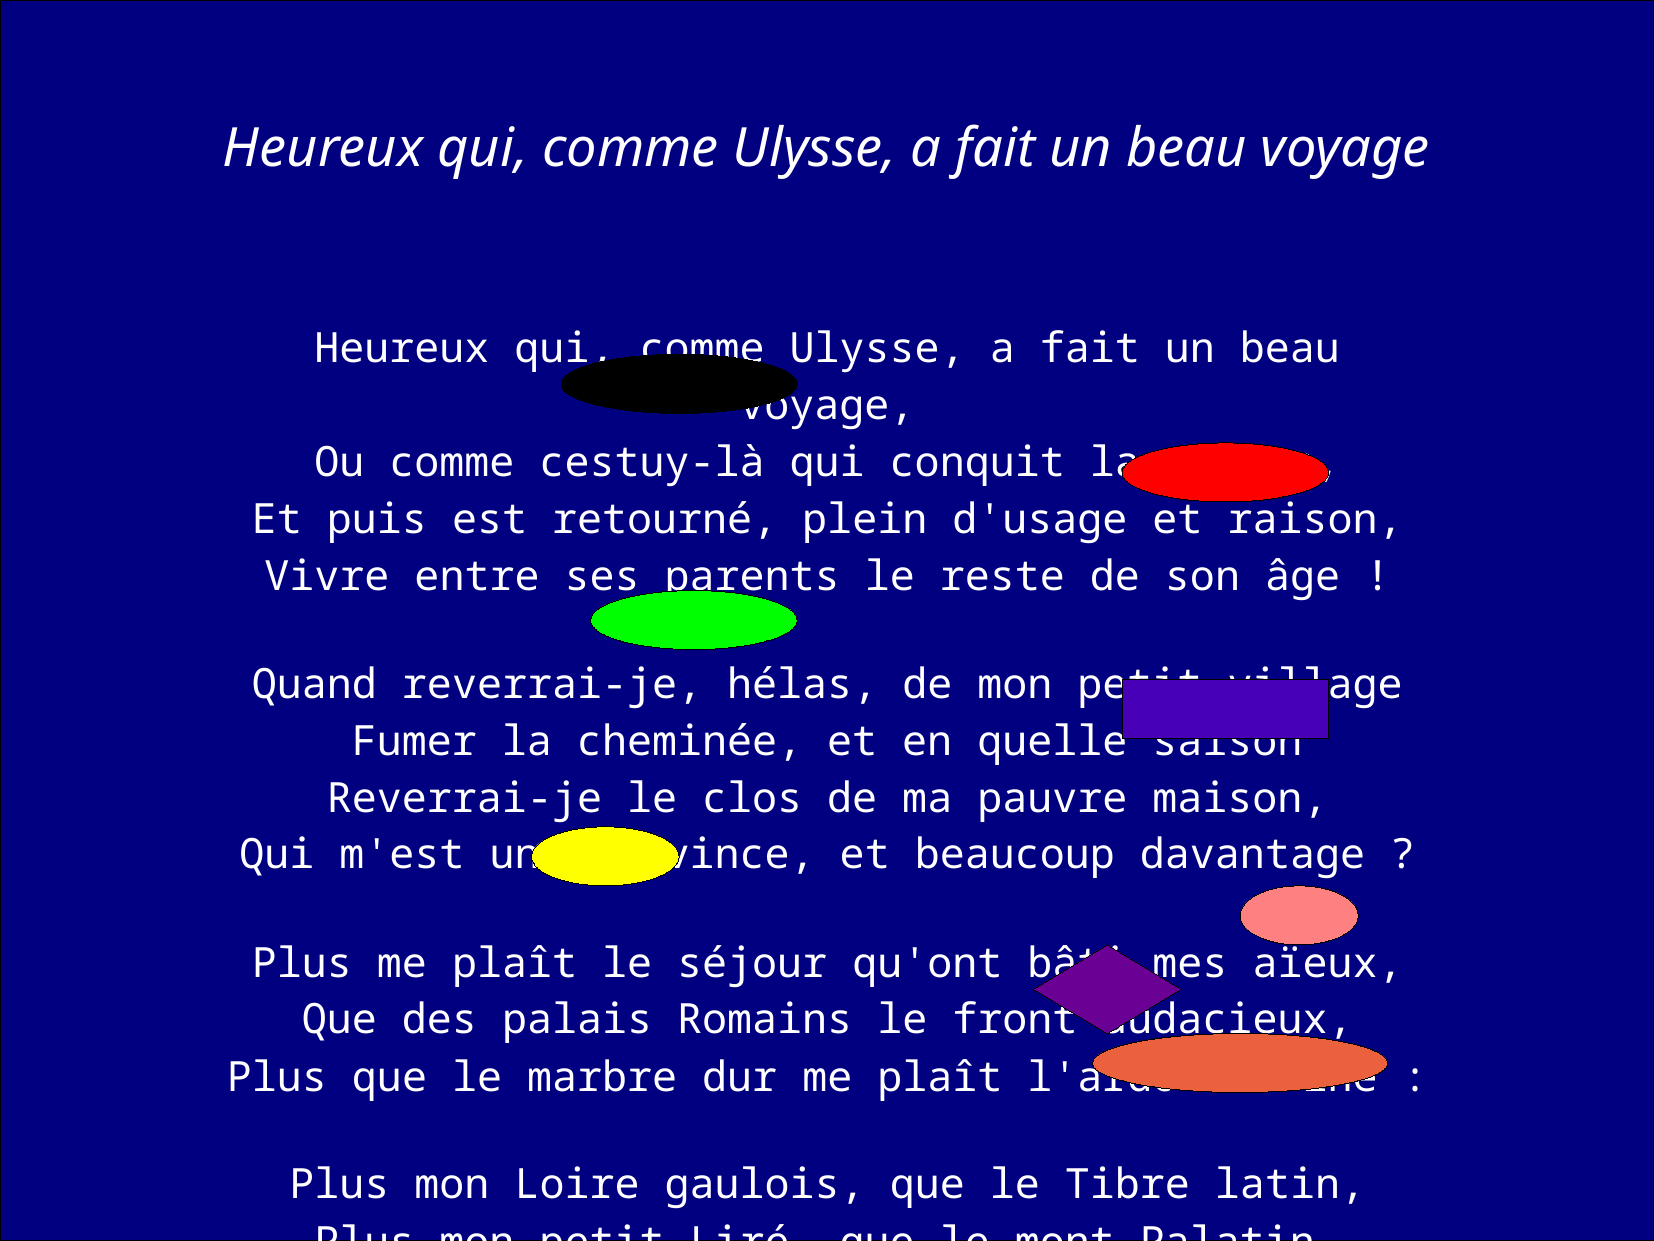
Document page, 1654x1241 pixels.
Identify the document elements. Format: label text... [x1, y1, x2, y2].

text_box [771, 1236, 782, 1241]
text_box [971, 1236, 982, 1241]
text_box [1297, 1236, 1307, 1241]
text_box [546, 1236, 557, 1241]
text_box [571, 1236, 582, 1241]
text_box [322, 1229, 333, 1241]
text_box [0, 0, 1654, 1241]
text_box Heureux qui, comme Ulysse, a fait un beau voyage Heureux qui, comme Ulysse, a fait un beau voyage, Ou comme cestuy-là qui conquit la toison, Et puis est retourné, plein d'usage et raison, Vivre entre ses parents le reste de son âge ! Quand reverrai-je, hélas, de mon petit village Fumer la cheminée, et en quelle saison Reverrai-je le clos de ma pauvre maison, Qui m'est une province, et beaucoup davantage ? Plus me plaît le séjour qu'ont bâti mes aïeux, Que des palais Romains le front audacieux, Plus que le marbre dur me plaît l'ardoise fine : Plus mon Loire gaulois, que le Tibre latin, Plus mon petit Liré, que le mont Palatin, Et plus que l'air marin la doulceur angevine. [206, 59, 1447, 1193]
text_box [846, 1236, 856, 1241]
text_box [1046, 1236, 1057, 1241]
text_box [471, 1236, 482, 1241]
text_box [1147, 1229, 1158, 1241]
text_box [896, 1236, 907, 1241]
text_box [1072, 1236, 1082, 1241]
text_box [497, 1236, 507, 1241]
